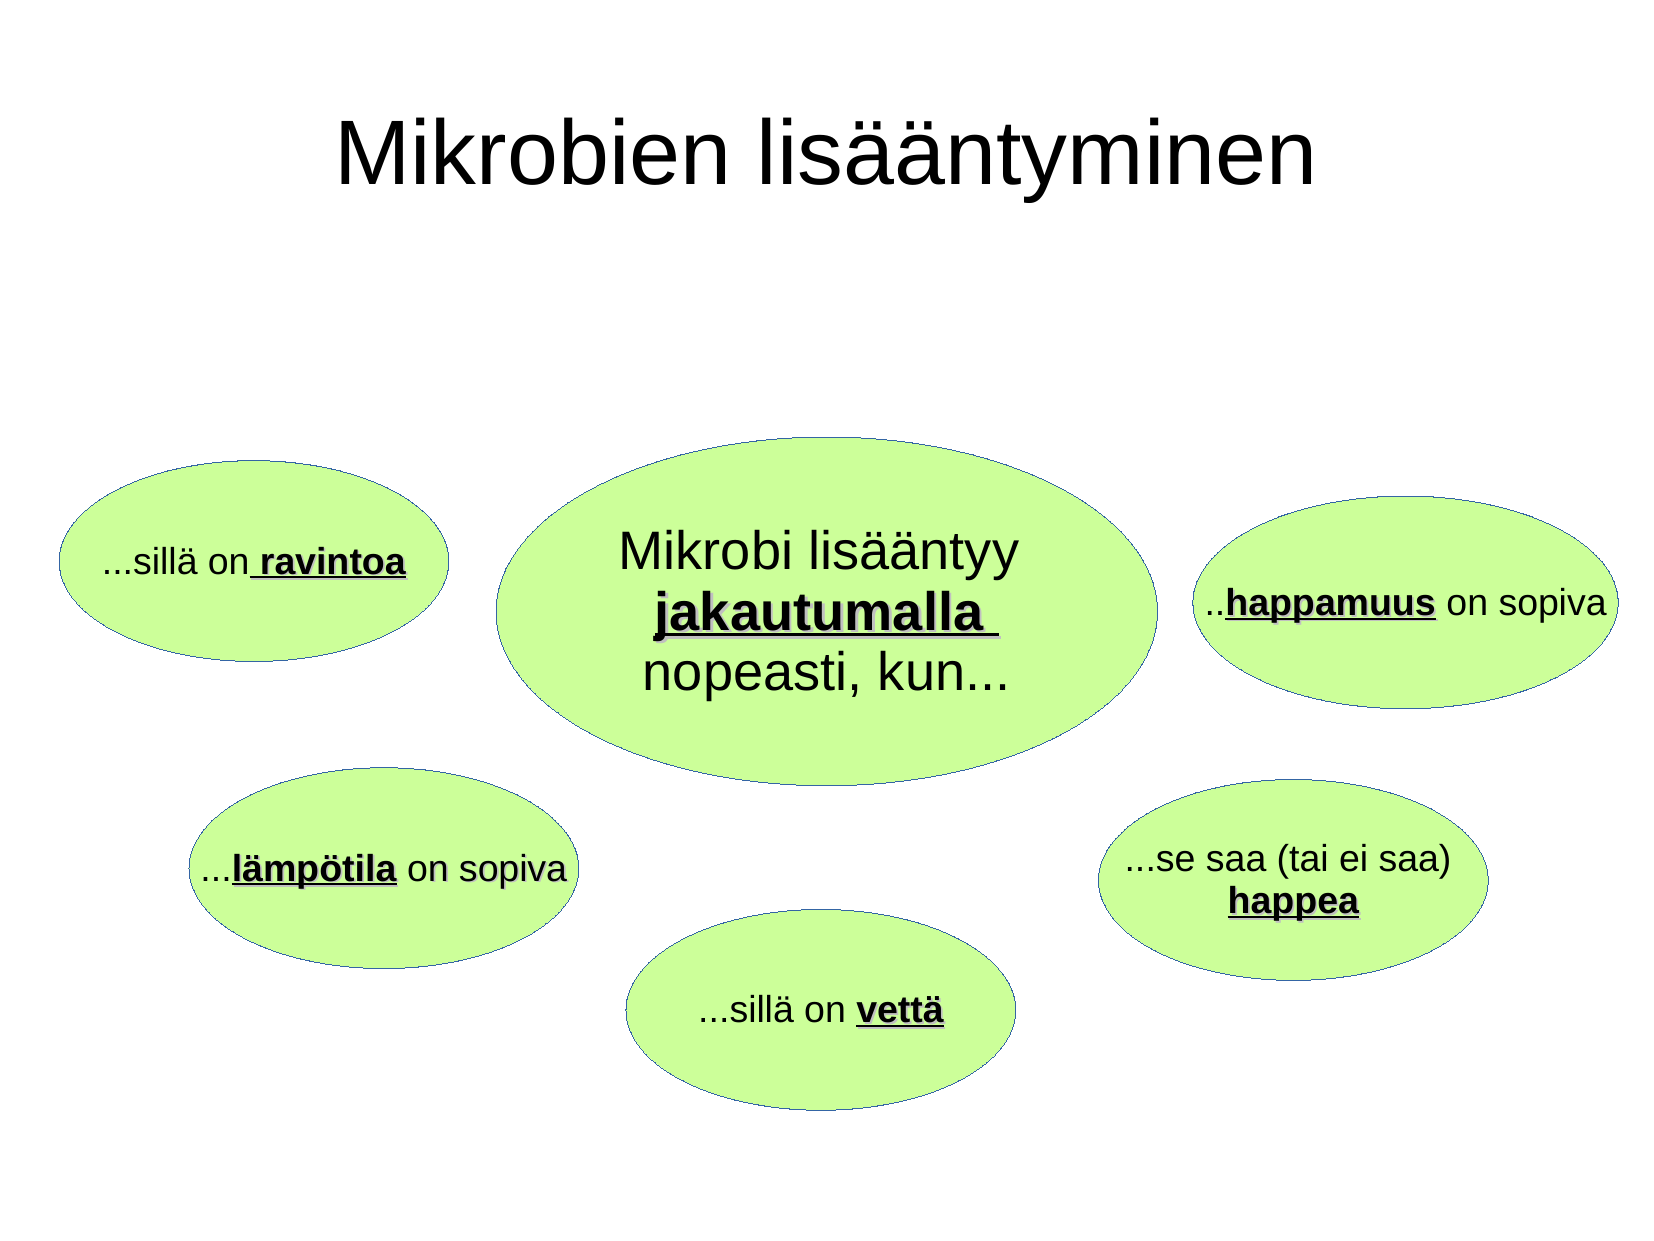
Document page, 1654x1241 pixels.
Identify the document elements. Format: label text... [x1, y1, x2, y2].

text_box ..happamuus on sopiva [1192, 496, 1619, 709]
text_box ...sillä on vettä [625, 909, 1016, 1111]
title Mikrobien lisääntyminen [82, 49, 1571, 257]
text_box ...lämpötila on sopiva [188, 767, 579, 969]
text_box ...sillä on ravintoa [59, 460, 449, 662]
text_box ...se saa (tai ei saa) happea [1098, 779, 1489, 981]
text_box Mikrobi lisääntyy jakautumalla nopeasti, kun... [496, 437, 1158, 786]
